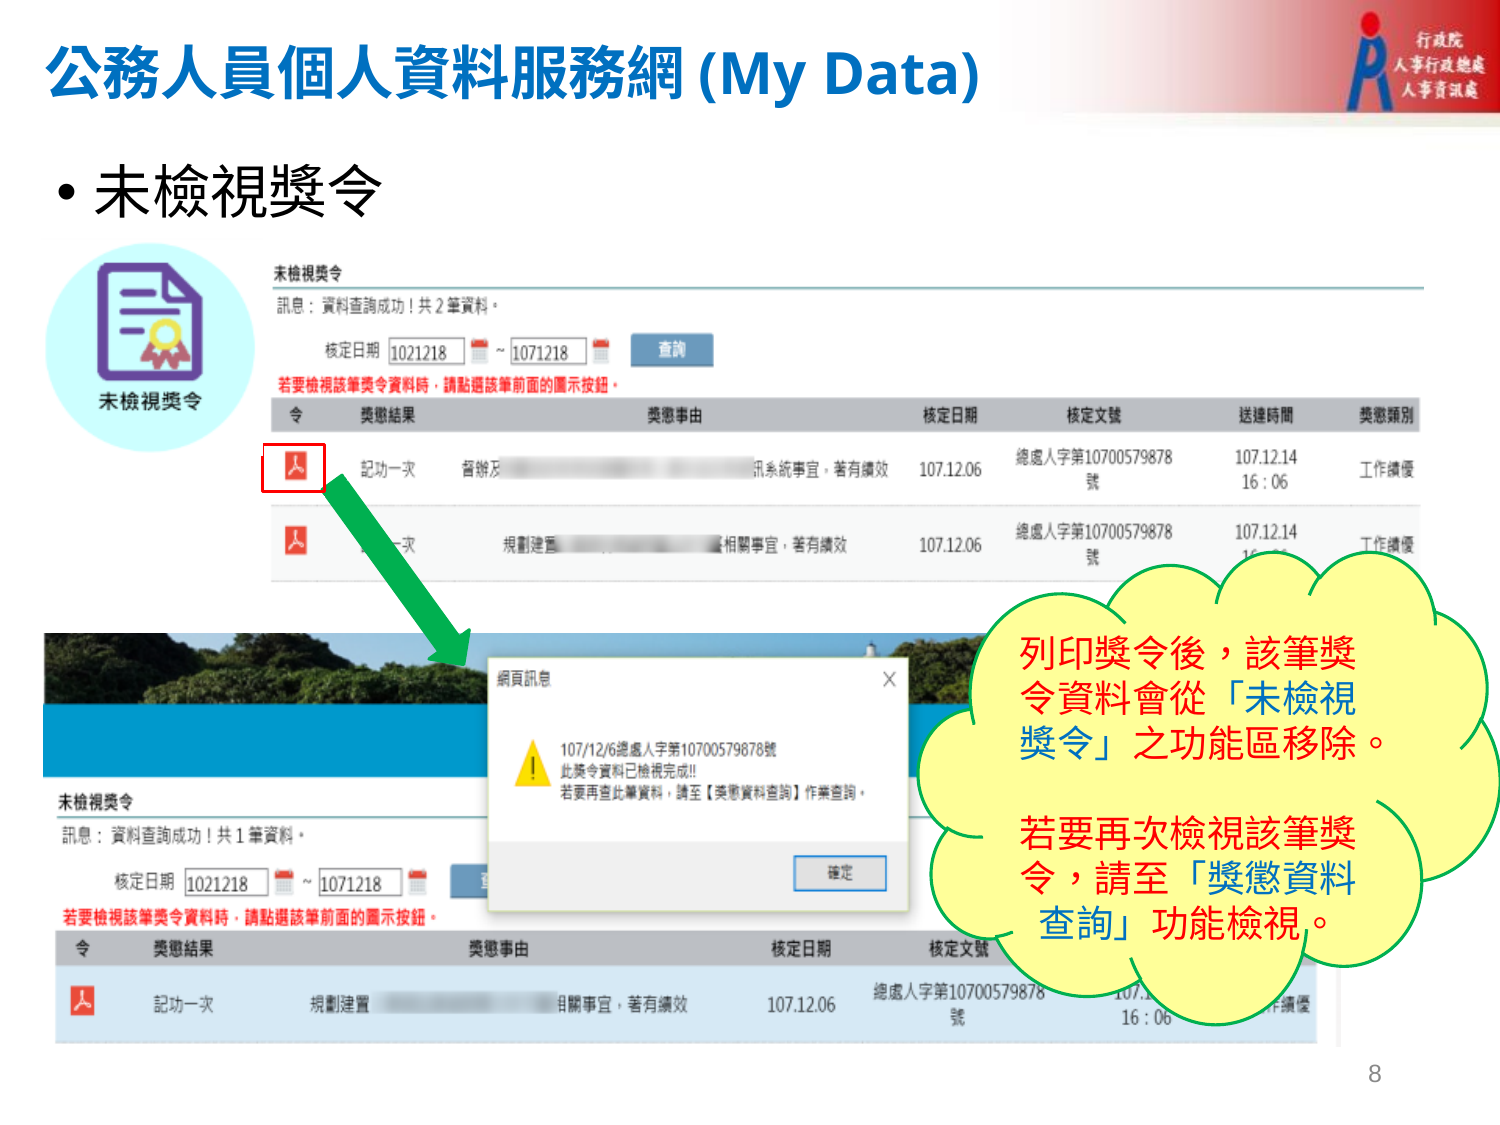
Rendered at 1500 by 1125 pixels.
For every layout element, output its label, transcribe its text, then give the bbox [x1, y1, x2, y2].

text_box 列印獎令後，該筆獎令資料會從「未檢視獎令」之功能區移除。 若要再次檢視該筆獎令，請至「獎懲資料查詢」功能檢視。 [917, 552, 1500, 1025]
text_box [324, 475, 470, 665]
picture [264, 446, 323, 490]
picture [41, 0, 1500, 1125]
list 未檢視獎令 [41, 156, 1459, 242]
text_box <編號> [1059, 1042, 1397, 1103]
text_box 公務人員個人資料服務網(My Data) [29, 18, 1447, 132]
